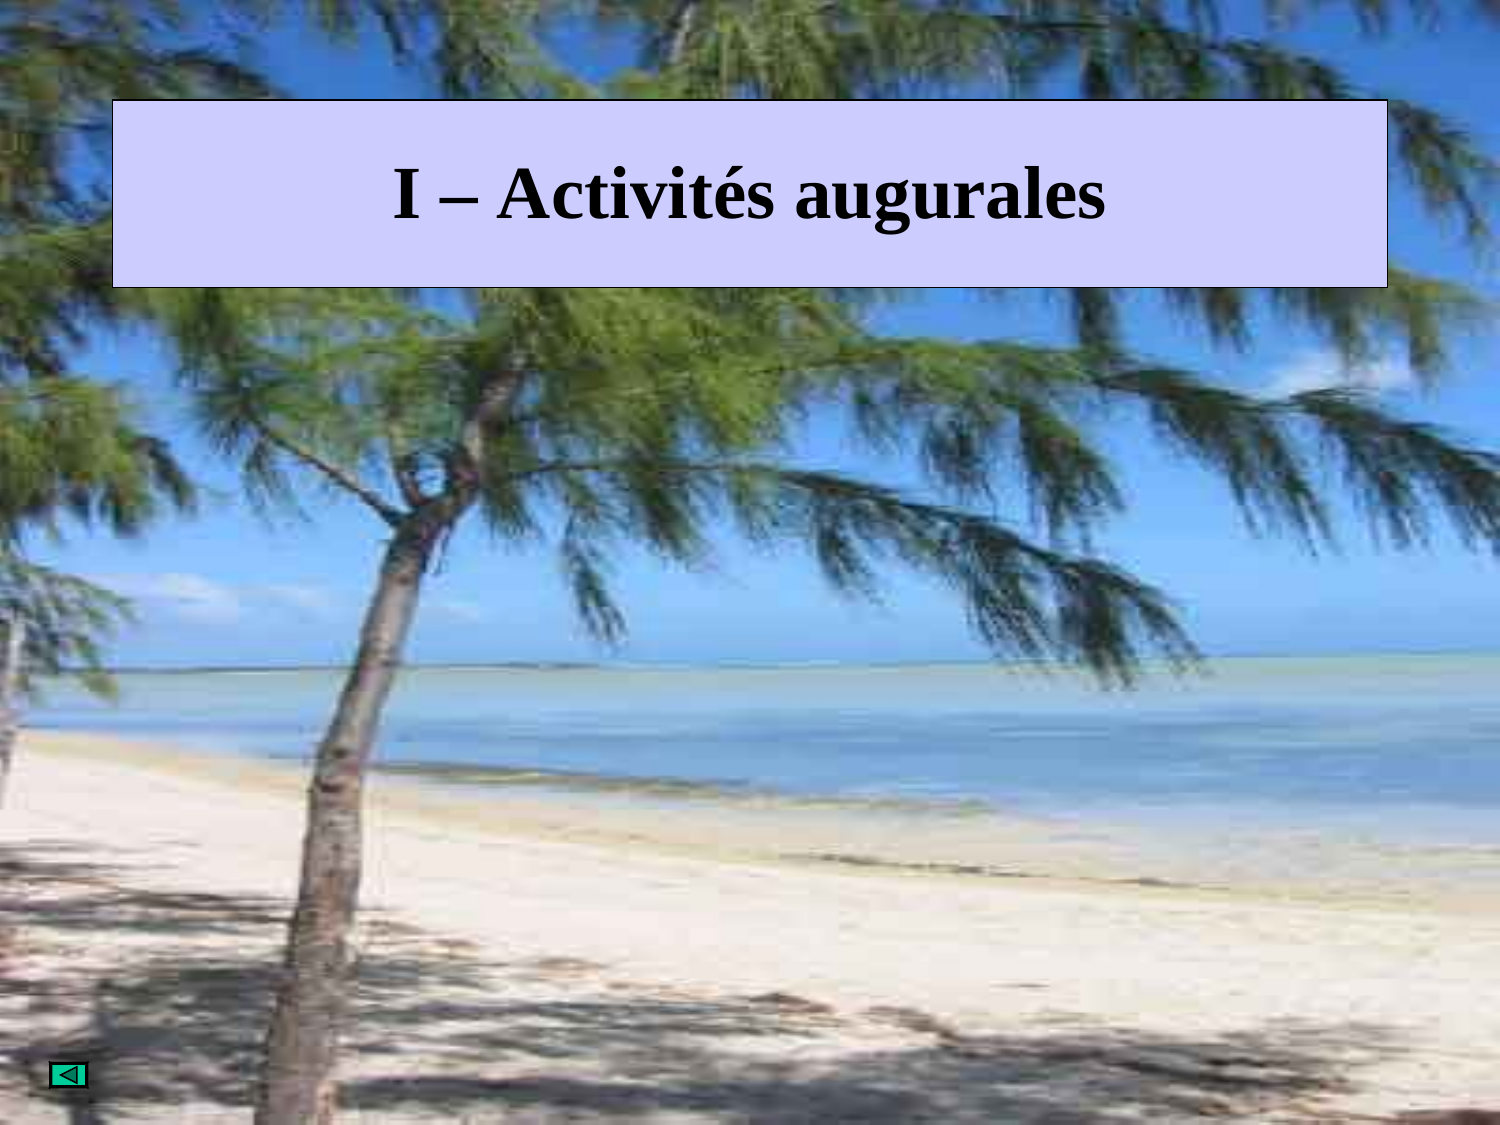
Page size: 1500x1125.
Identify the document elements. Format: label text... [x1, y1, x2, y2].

title I – Activités augurales [112, 99, 1388, 288]
picture [0, 0, 1500, 1125]
text_box [51, 1062, 88, 1088]
